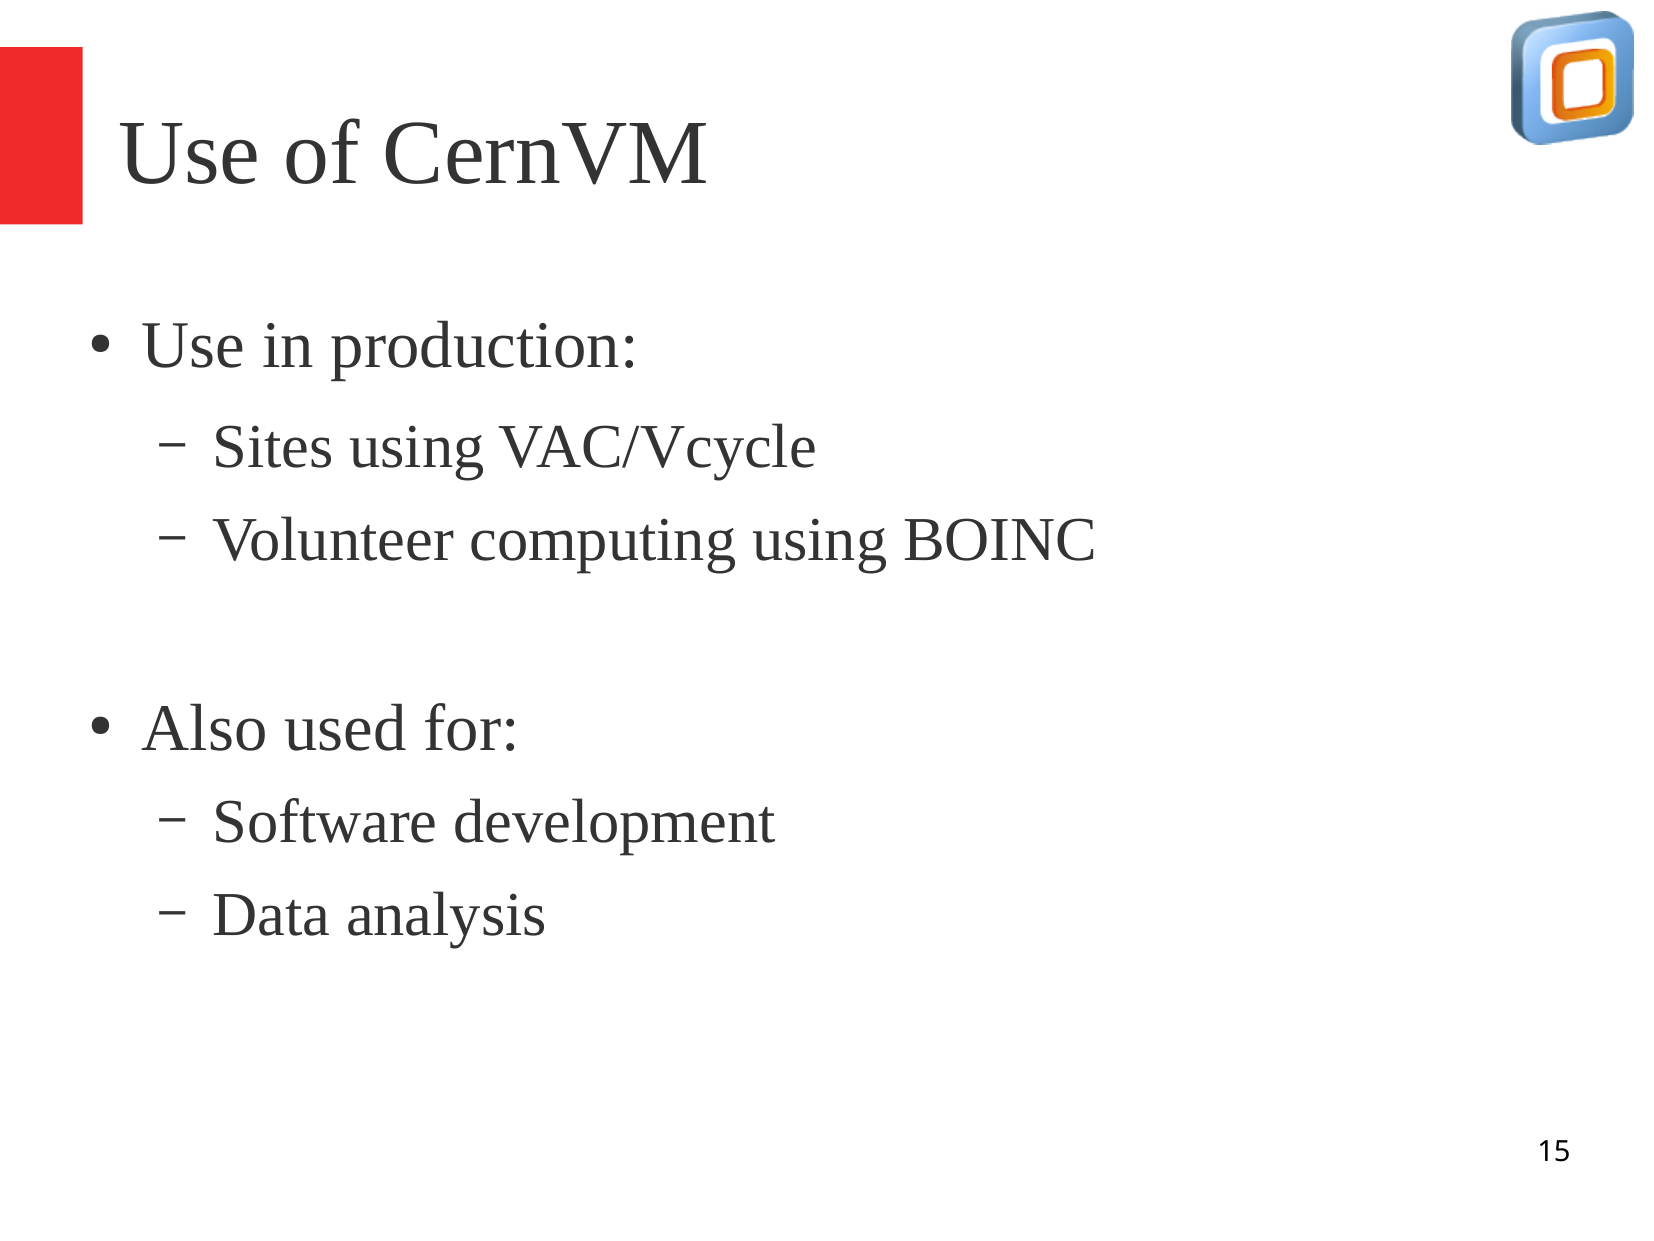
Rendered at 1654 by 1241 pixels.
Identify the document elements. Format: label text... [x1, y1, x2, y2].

title Use of CernVM [118, 49, 1571, 257]
picture [1511, 11, 1634, 145]
list Use in production: Sites using VAC/Vcycle Volunteer computing using BOINC Also used for: Software development Data analysis [70, 308, 1489, 1028]
